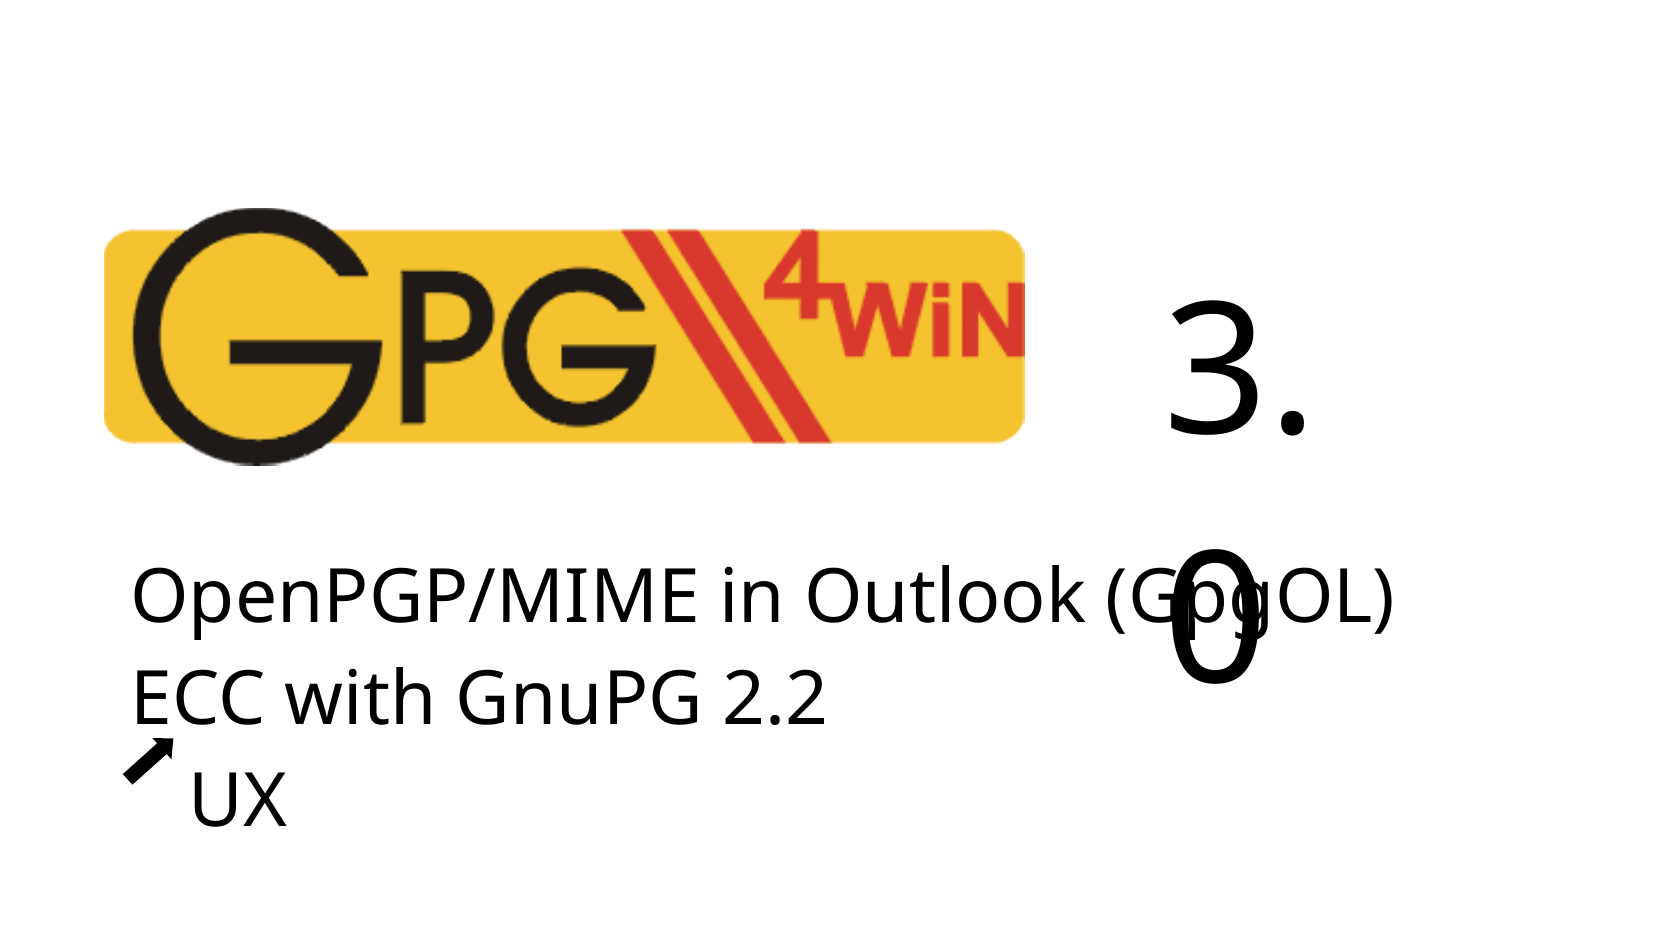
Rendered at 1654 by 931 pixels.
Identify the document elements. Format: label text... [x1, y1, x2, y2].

text_box OpenPGP/MIME in Outlook (GpgOL) ECC with GnuPG 2.2 UX [115, 534, 1353, 813]
text_box [122, 738, 174, 785]
text_box 3.0 [1148, 229, 1433, 460]
picture [104, 208, 1025, 466]
